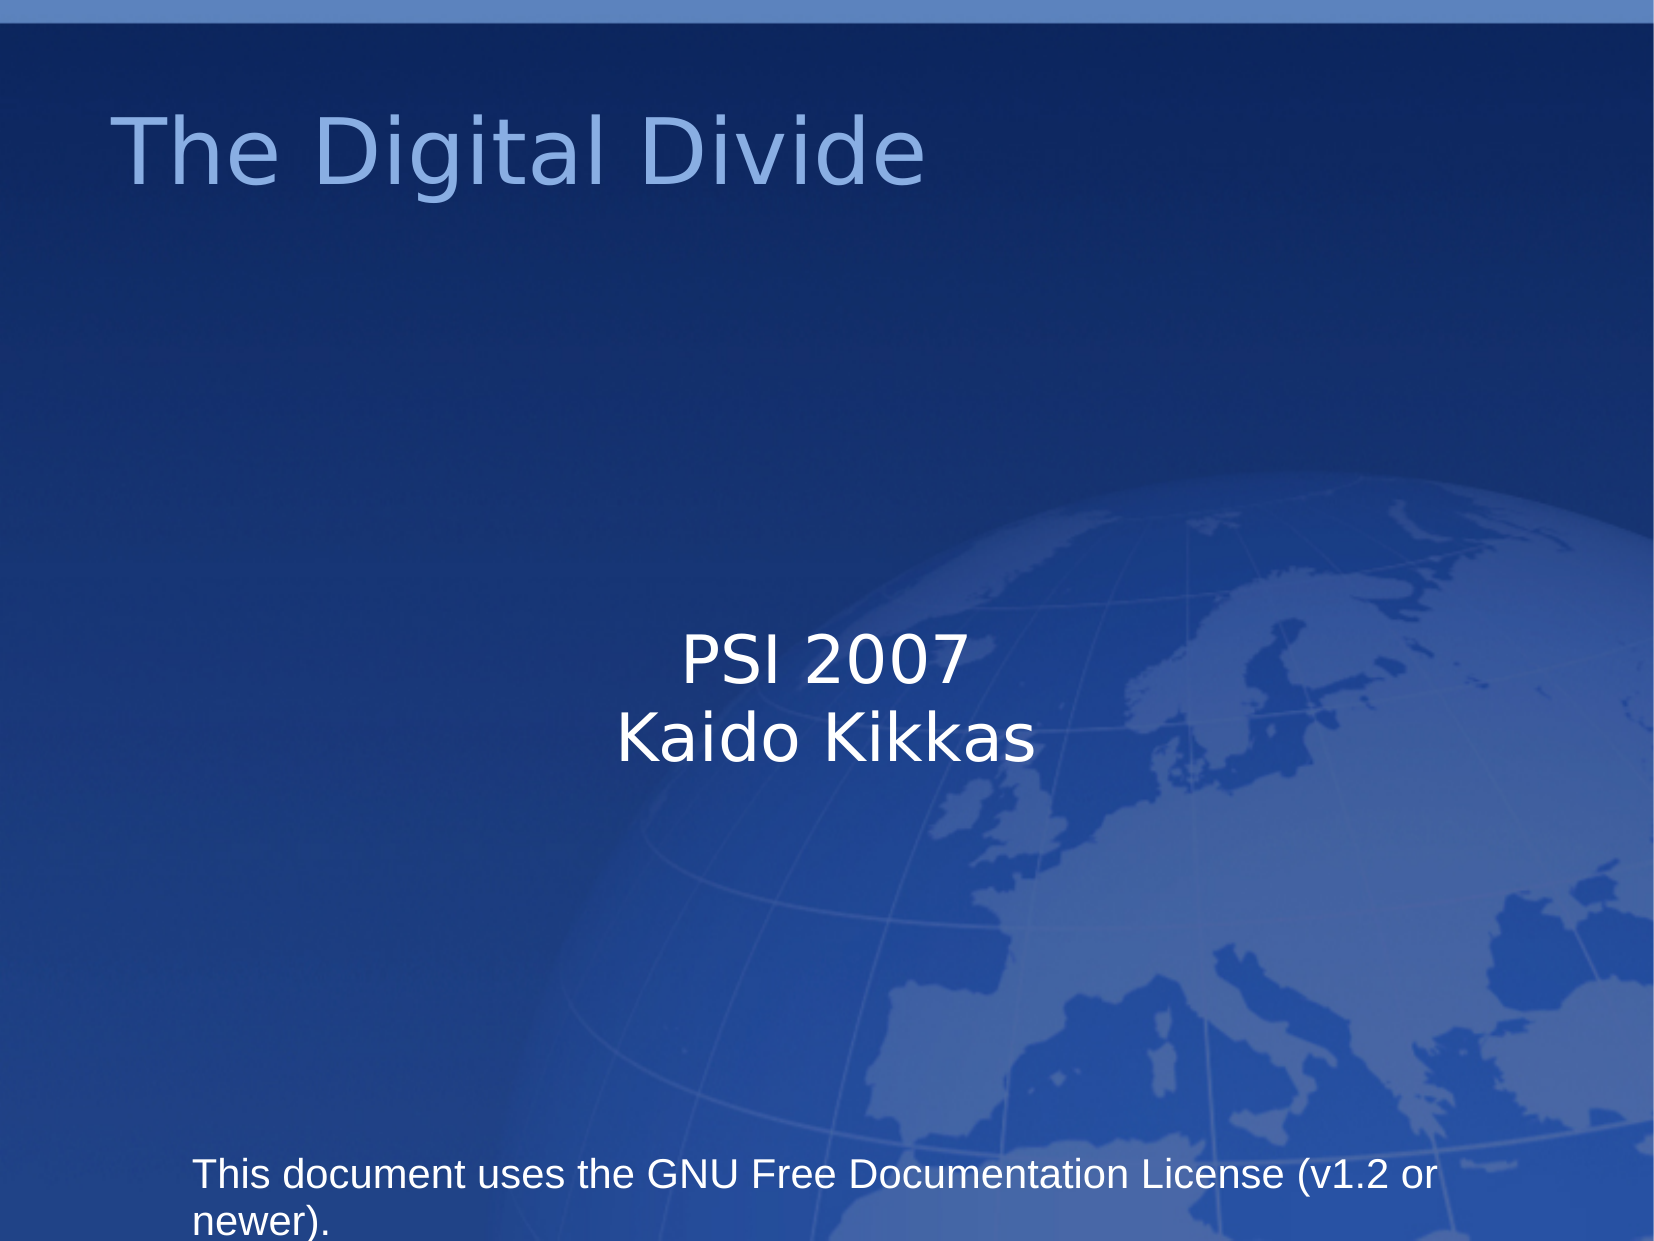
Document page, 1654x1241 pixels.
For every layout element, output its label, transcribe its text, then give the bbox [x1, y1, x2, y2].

text_box This document uses the GNU Free Documentation License (v1.2 or newer). [177, 1143, 1576, 1211]
title The Digital Divide [82, 56, 1571, 250]
subtitle PSI 2007 Kaido Kikkas [82, 297, 1571, 1102]
picture [0, 0, 1654, 1241]
